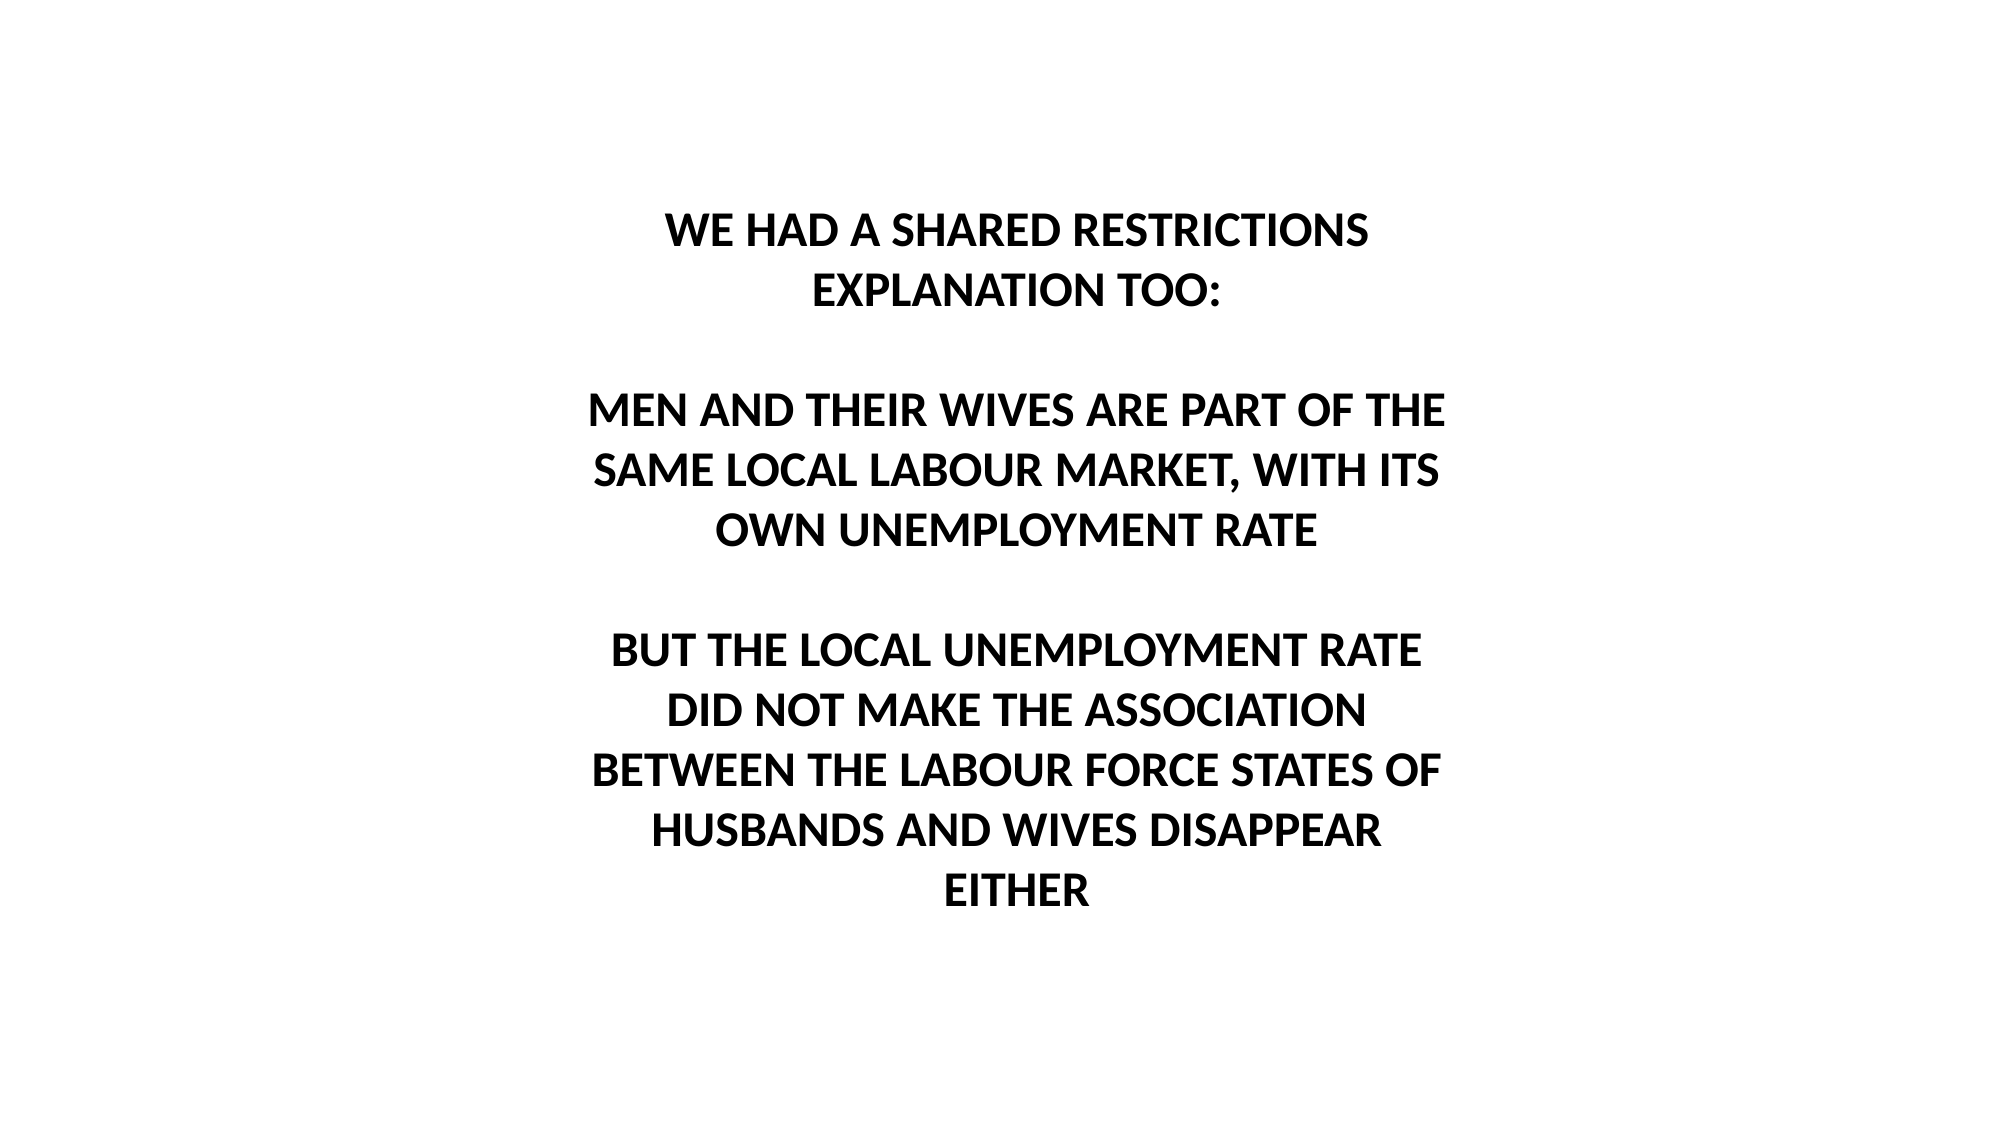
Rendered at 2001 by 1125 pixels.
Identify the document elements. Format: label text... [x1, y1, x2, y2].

text_box WE HAD A SHARED RESTRICTIONS EXPLANATION TOO: MEN AND THEIR WIVES ARE PART OF THE SAME LOCAL LABOUR MARKET, WITH ITS OWN UNEMPLOYMENT RATE BUT THE LOCAL UNEMPLOYMENT RATE DID NOT MAKE THE ASSOCIATION BETWEEN THE LABOUR FORCE STATES OF HUSBANDS AND WIVES DISAPPEAR EITHER [561, 188, 1474, 932]
